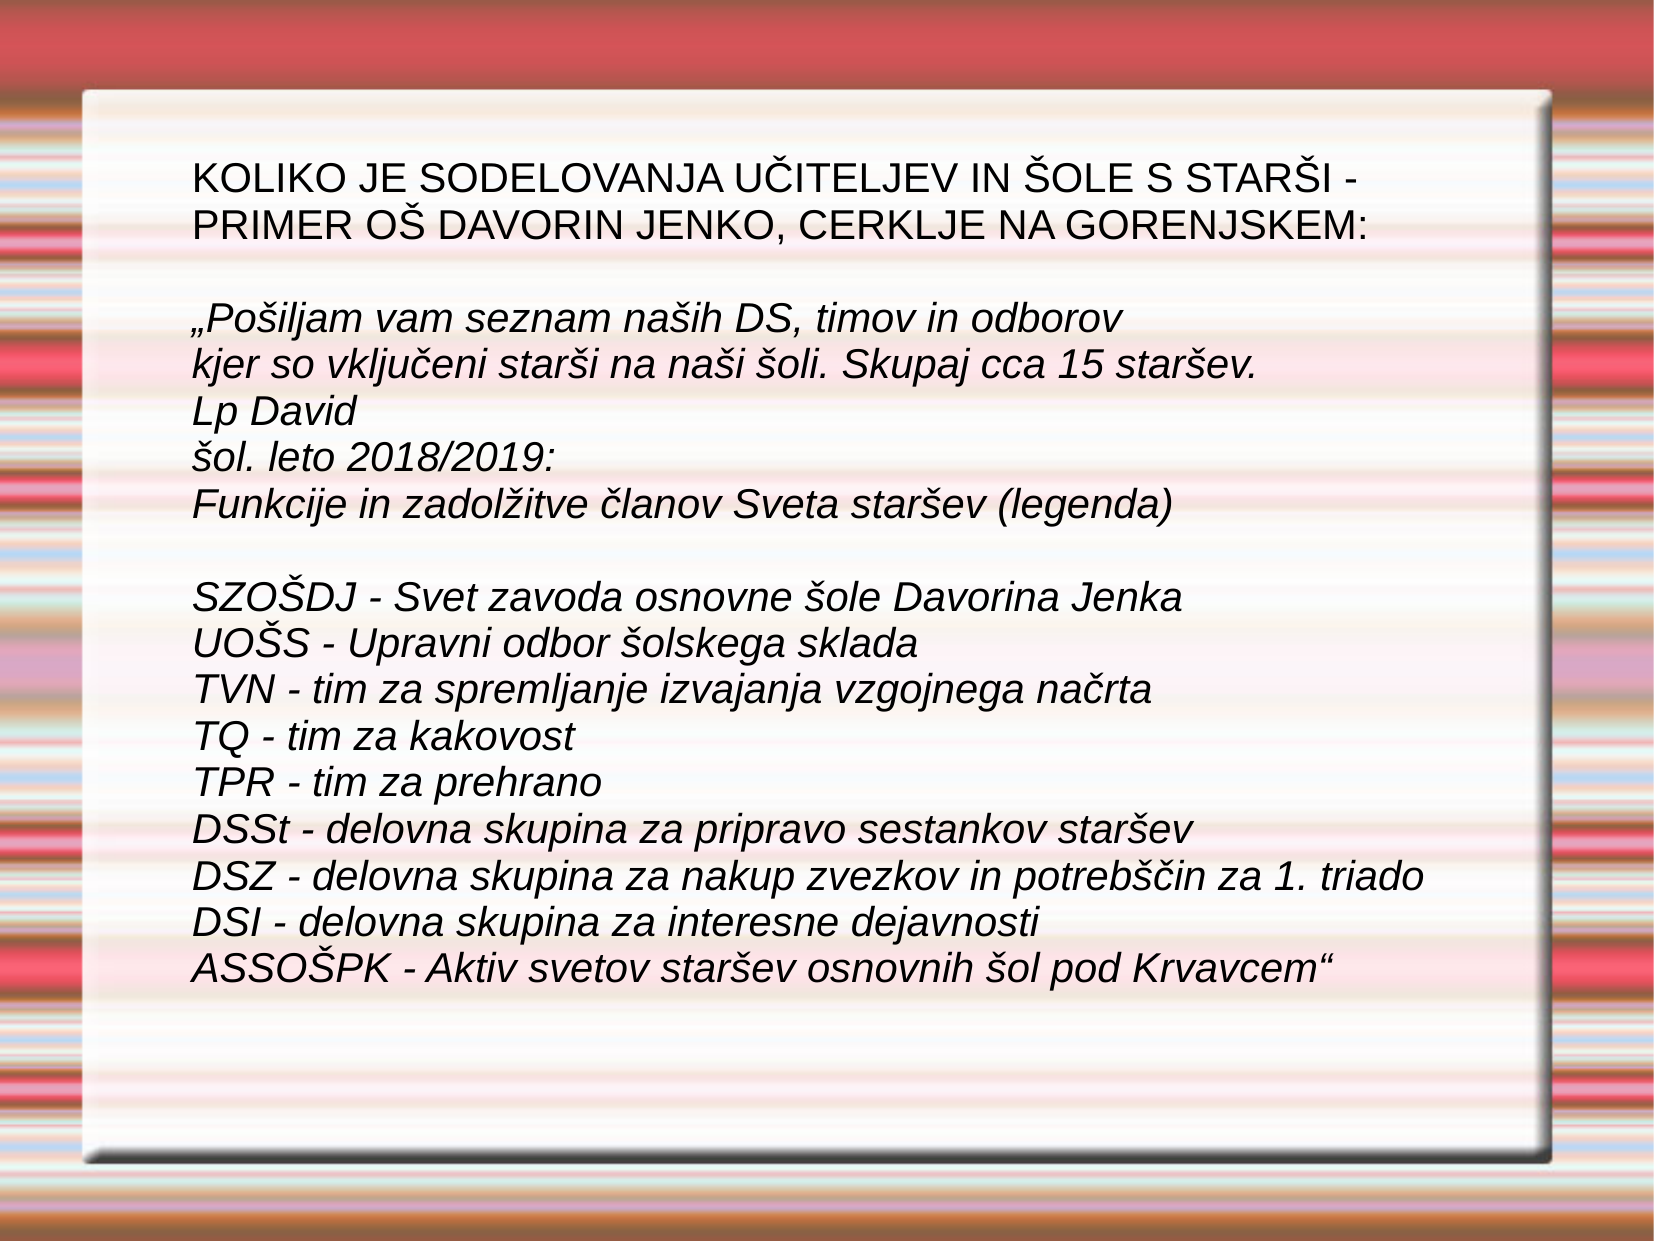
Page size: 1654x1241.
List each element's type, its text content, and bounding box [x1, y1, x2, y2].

text_box KOLIKO JE SODELOVANJA UČITELJEV IN ŠOLE S STARŠI - PRIMER OŠ DAVORIN JENKO, CERKLJE NA GORENJSKEM: „Pošiljam vam seznam naših DS, timov in odborov kjer so vključeni starši na naši šoli. Skupaj cca 15 staršev. Lp David šol. leto 2018/2019: Funkcije in zadolžitve članov Sveta staršev (legenda) SZOŠDJ - Svet zavoda osnovne šole Davorina Jenka UOŠS - Upravni odbor šolskega sklada TVN - tim za spremljanje izvajanja vzgojnega načrta TQ - tim za kakovost TPR - tim za prehrano DSSt - delovna skupina za pripravo sestankov staršev DSZ - delovna skupina za nakup zvezkov in potrebščin za 1. triado DSI - delovna skupina za interesne dejavnosti ASSOŠPK - Aktiv svetov staršev osnovnih šol pod Krvavcem“ [177, 147, 1447, 1093]
picture [0, 0, 1654, 1241]
